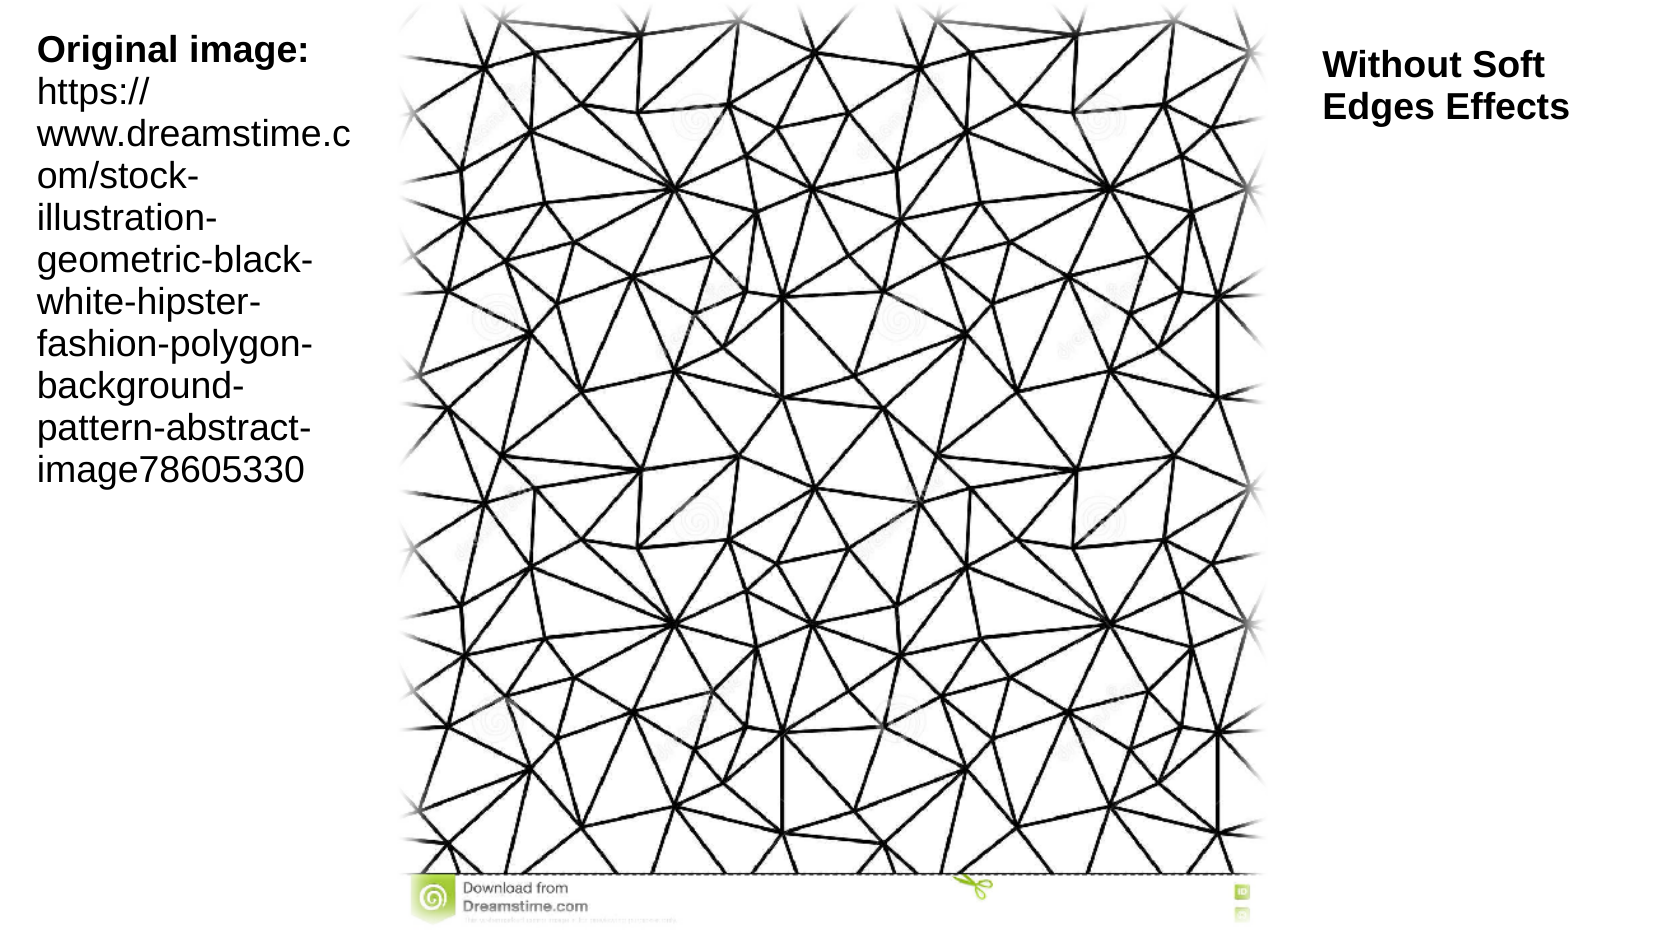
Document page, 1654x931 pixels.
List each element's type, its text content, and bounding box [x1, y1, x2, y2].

text_box Original image: https://www.dreamstime.com/stock-illustration-geometric-black-white-hipster-fashion-polygon-background-pattern-abstract-image78605330 [22, 21, 376, 498]
picture [397, 2, 1268, 931]
text_box Without Soft Edges Effects [1307, 35, 1624, 135]
